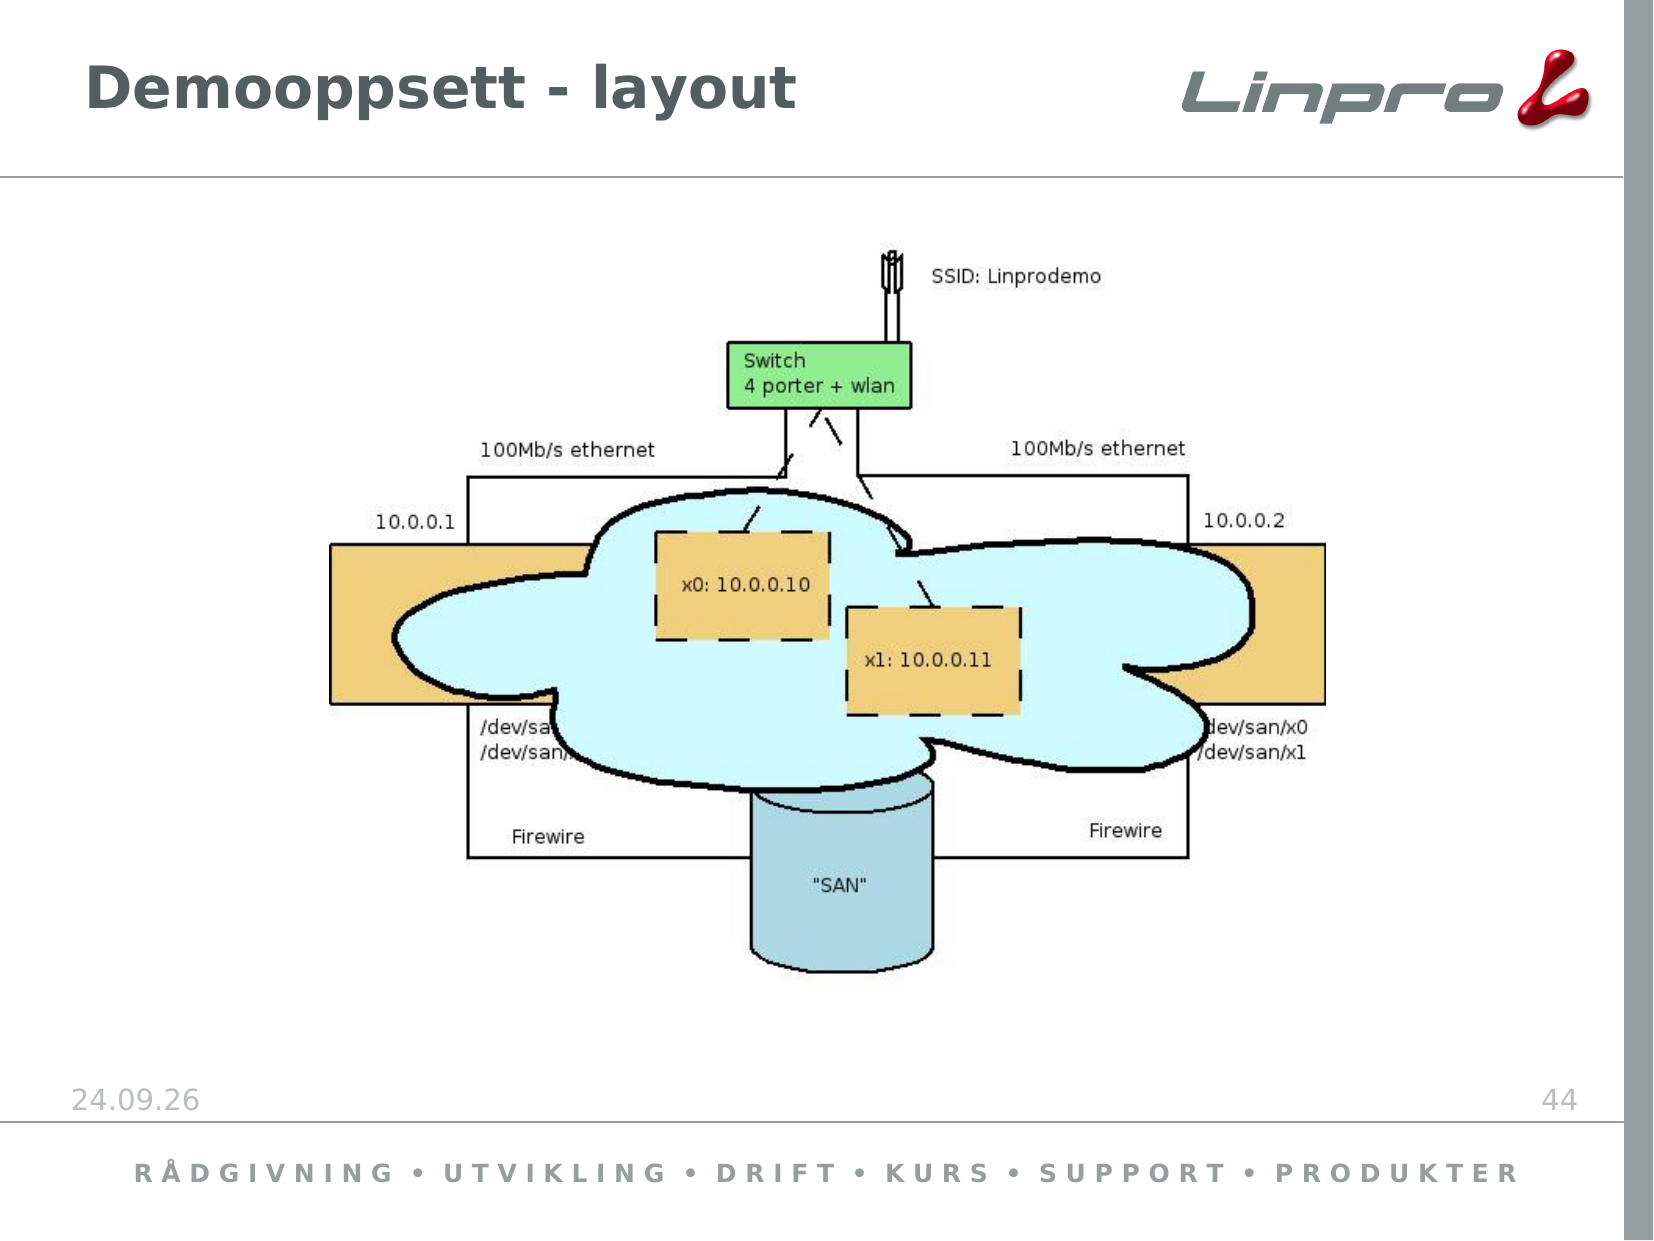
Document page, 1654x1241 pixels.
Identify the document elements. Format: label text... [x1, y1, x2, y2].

picture [329, 241, 1326, 1002]
picture [1181, 47, 1595, 133]
title Demooppsett - layout [84, 49, 1573, 128]
